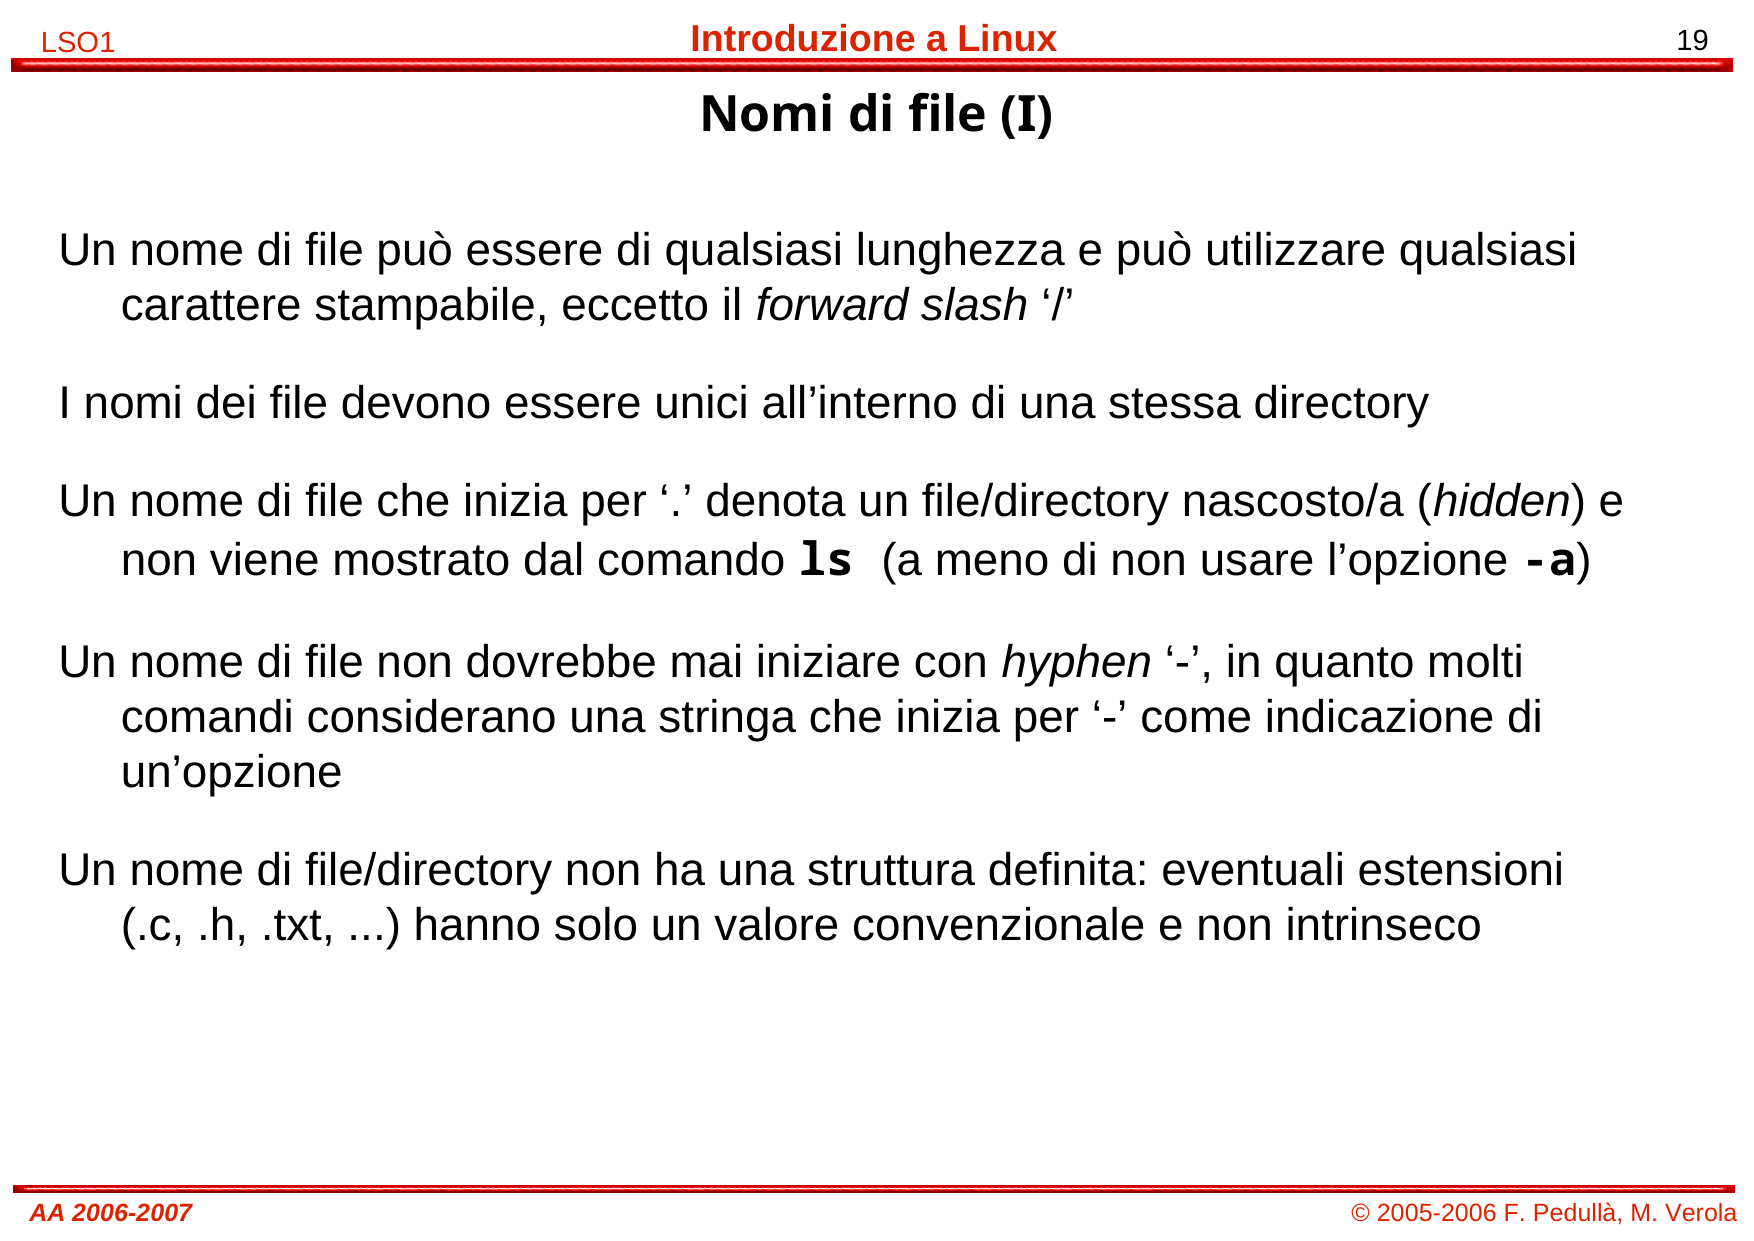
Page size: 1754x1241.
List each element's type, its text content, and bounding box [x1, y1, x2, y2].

picture [11, 58, 1733, 72]
title Nomi di file (I) [40, 66, 1714, 162]
picture [13, 1185, 1735, 1193]
list Un nome di file può essere di qualsiasi lunghezza e può utilizzare qualsiasi carattere stampabile, eccetto il forward slash ‘/’ I nomi dei file devono essere unici all’interno di una stessa directory Un nome di file che inizia per ‘.’ denota un file/directory nascosto/a (hidden) e non viene mostrato dal comando ls (a meno di non usare l’opzione -a) Un nome di file non dovrebbe mai iniziare con hyphen ‘-’, in quanto molti comandi considerano una stringa che inizia per ‘-’ come indicazione di un’opzione Un nome di file/directory non ha una struttura definita: eventuali estensioni (.c, .h, .txt, ...) hanno solo un valore convenzionale e non intrinseco [58, 220, 1696, 1097]
